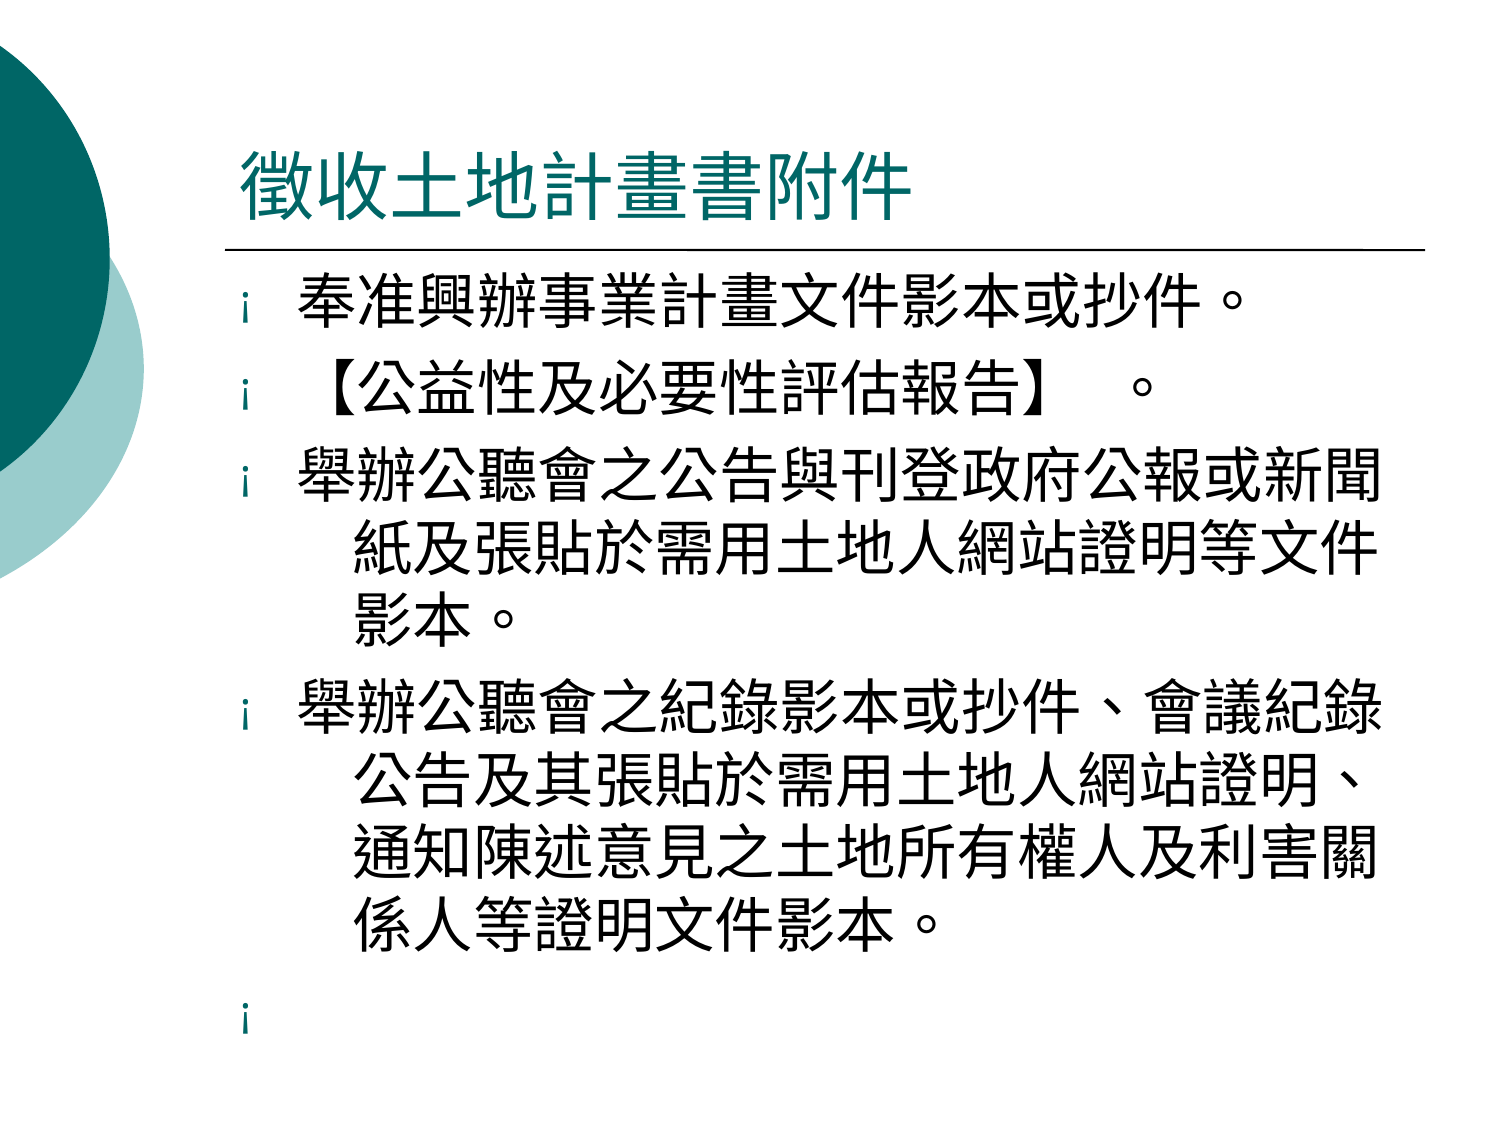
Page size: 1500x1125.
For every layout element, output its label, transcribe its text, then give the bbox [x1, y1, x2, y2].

list 奉准興辦事業計畫文件影本或抄件。 【公益性及必要性評估報告】 。 舉辦公聽會之公告與刊登政府公報或新聞紙及張貼於需用土地人網站證明等文件影本。 舉辦公聽會之紀錄影本或抄件、會議紀錄公告及其張貼於需用土地人網站證明、通知陳述意見之土地所有權人及利害關係人等證明文件影本。 [224, 255, 1425, 1071]
title 徵收土地計畫書附件 [224, 49, 1425, 237]
